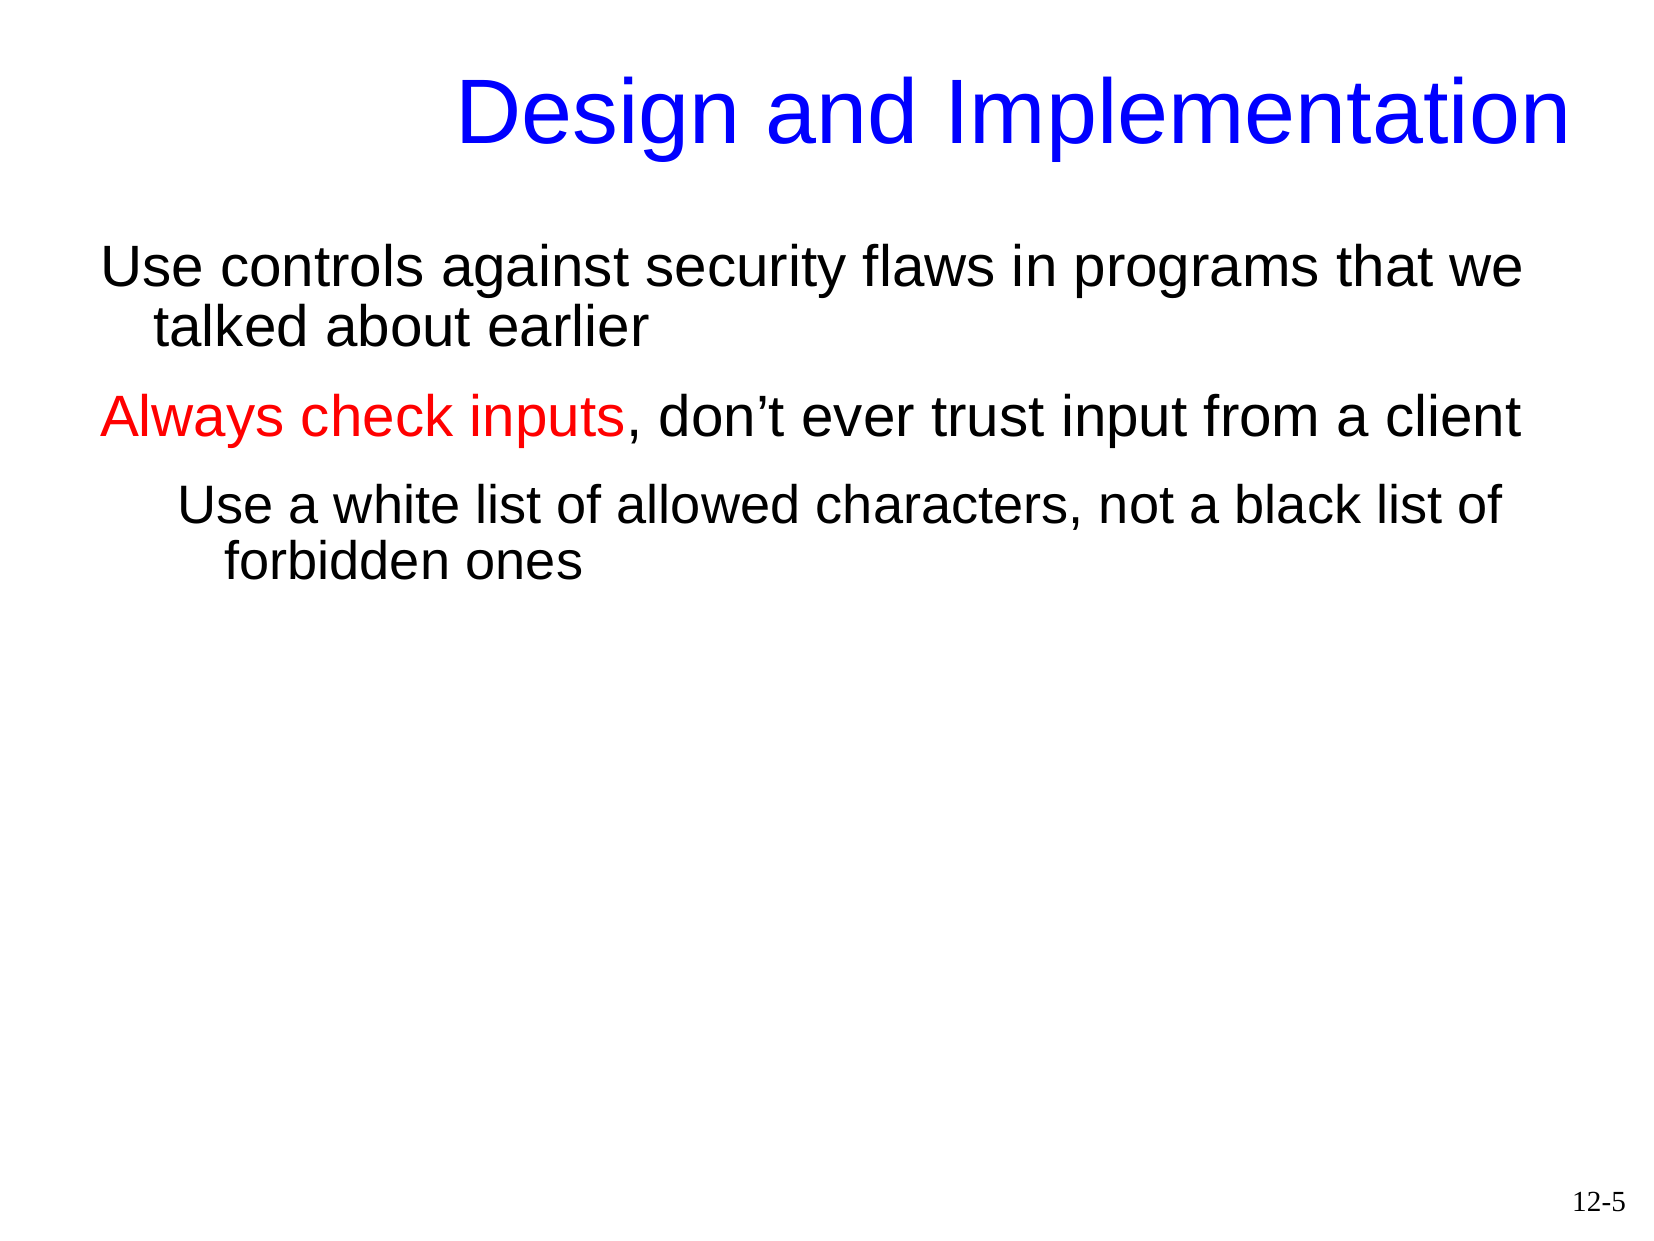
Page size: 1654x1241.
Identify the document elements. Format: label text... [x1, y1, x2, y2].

title Design and Implementation [84, 11, 1573, 218]
list Use controls against security flaws in programs that we talked about earlier Always check inputs, don’t ever trust input from a client Use a white list of allowed characters, not a black list of forbidden ones [82, 237, 1571, 1170]
